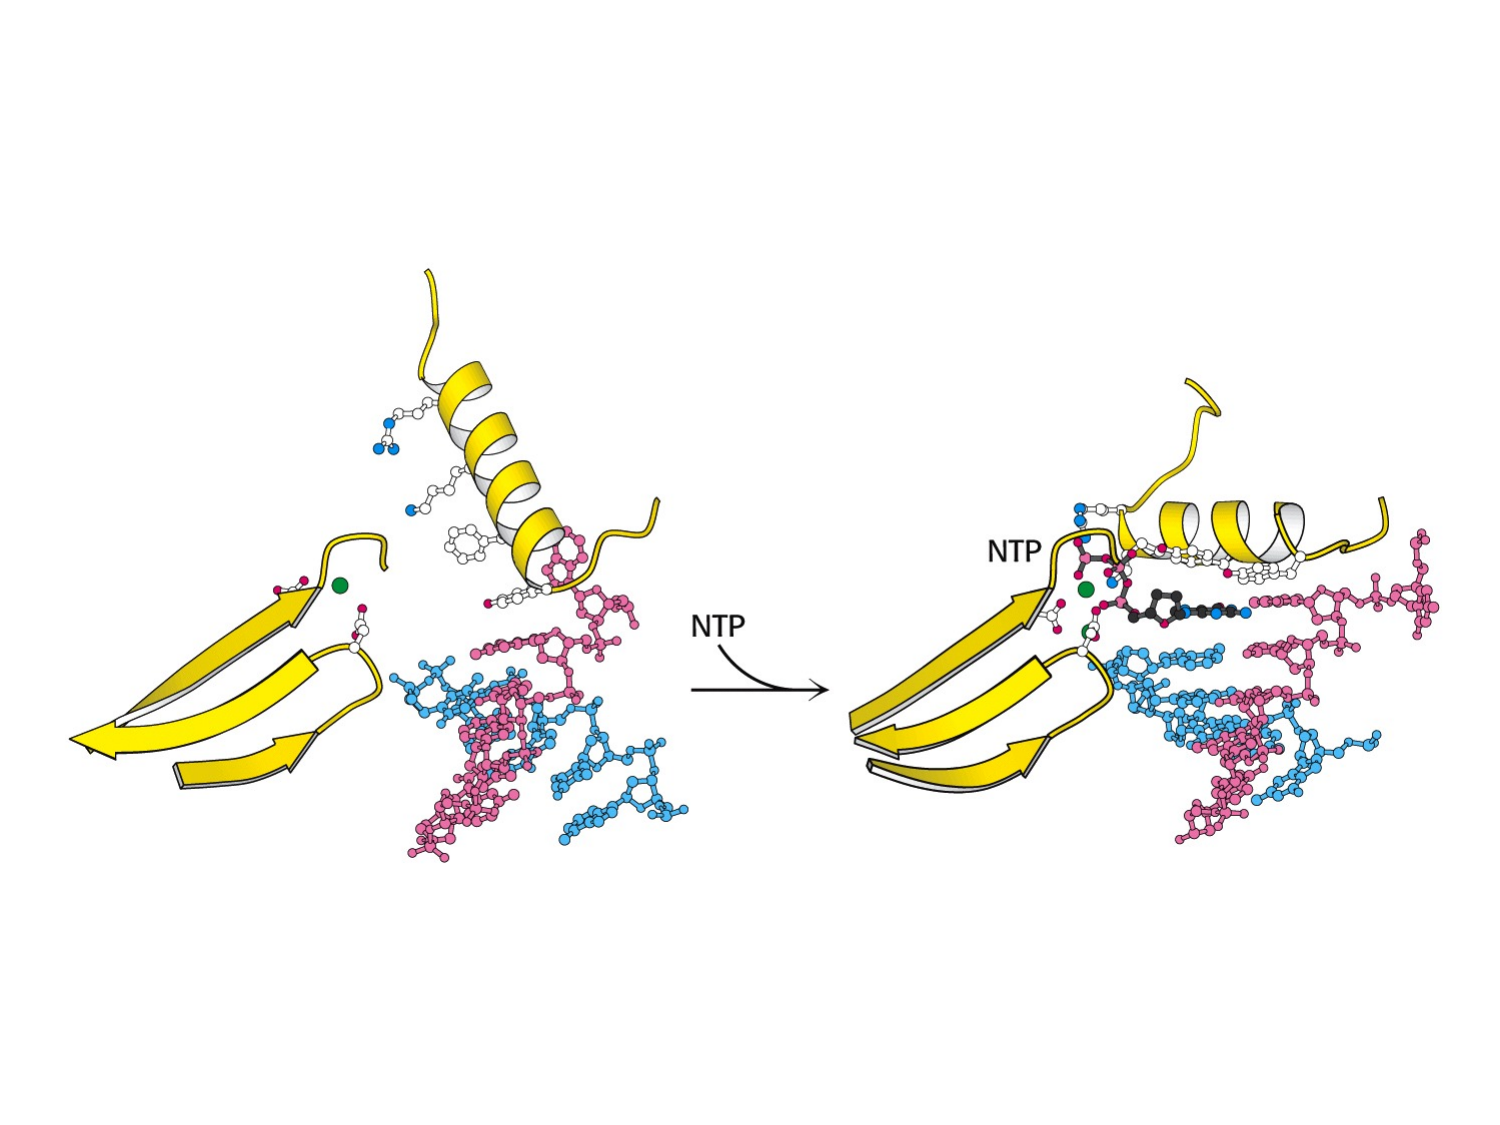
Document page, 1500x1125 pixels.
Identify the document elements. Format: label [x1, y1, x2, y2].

picture [49, 238, 1450, 887]
